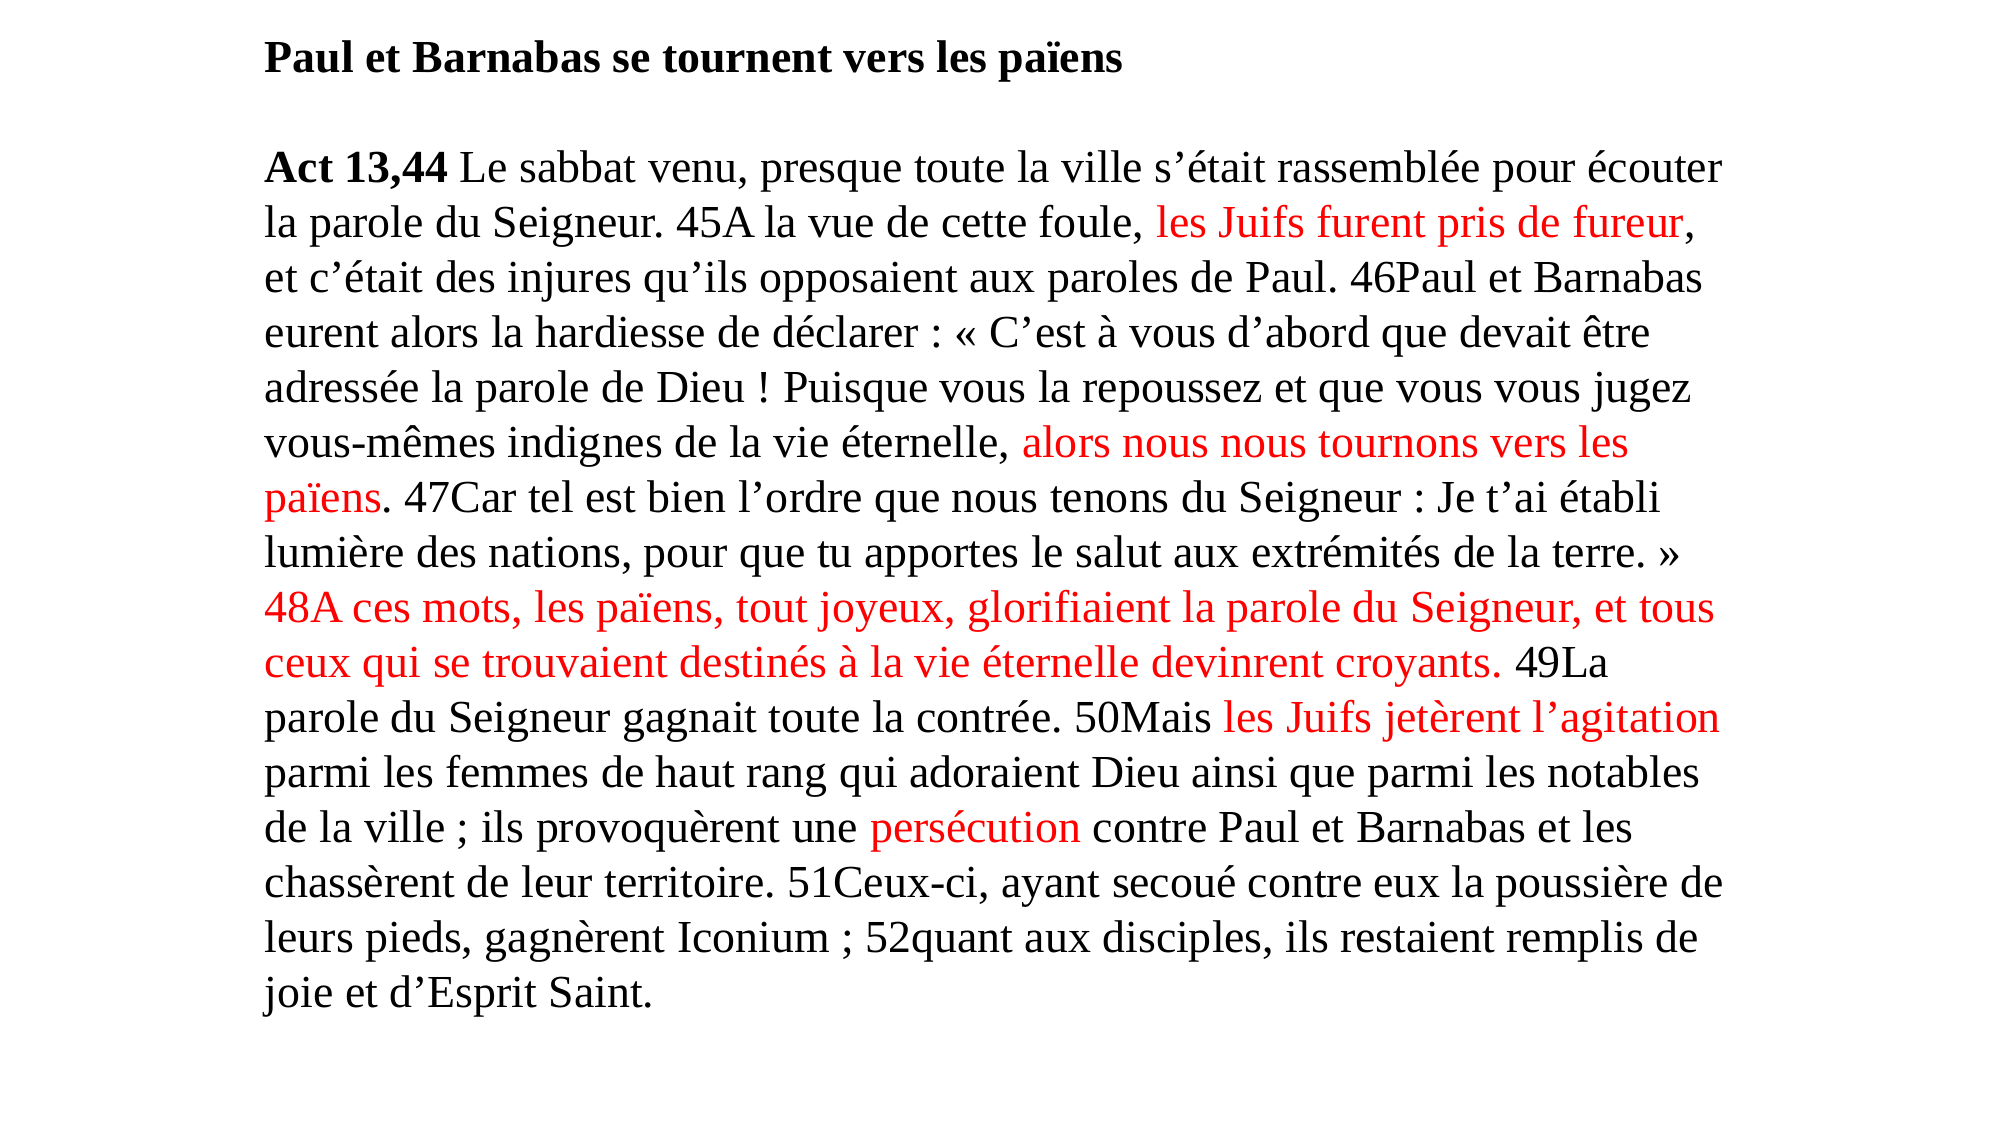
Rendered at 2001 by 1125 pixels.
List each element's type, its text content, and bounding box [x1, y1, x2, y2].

text_box Paul et Barnabas se tournent vers les païens Act 13,44 Le sabbat venu, presque toute la ville s’était rassemblée pour écouter la parole du Seigneur. 45A la vue de cette foule, les Juifs furent pris de fureur, et c’était des injures qu’ils opposaient aux paroles de Paul. 46Paul et Barnabas eurent alors la hardiesse de déclarer : « C’est à vous d’abord que devait être adressée la parole de Dieu ! Puisque vous la repoussez et que vous vous jugez vous-mêmes indignes de la vie éternelle, alors nous nous tournons vers les païens. 47Car tel est bien l’ordre que nous tenons du Seigneur : Je t’ai établi lumière des nations, pour que tu apportes le salut aux extrémités de la terre. » 48A ces mots, les païens, tout joyeux, glorifiaient la parole du Seigneur, et tous ceux qui se trouvaient destinés à la vie éternelle devinrent croyants. 49La parole du Seigneur gagnait toute la contrée. 50Mais les Juifs jetèrent l’agitation parmi les femmes de haut rang qui adoraient Dieu ainsi que parmi les notables de la ville ; ils provoquèrent une persécution contre Paul et Barnabas et les chassèrent de leur territoire. 51Ceux-ci, ayant secoué contre eux la poussière de leurs pieds, gagnèrent Iconium ; 52quant aux disciples, ils restaient remplis de joie et d’Esprit Saint. [249, 19, 1750, 1034]
